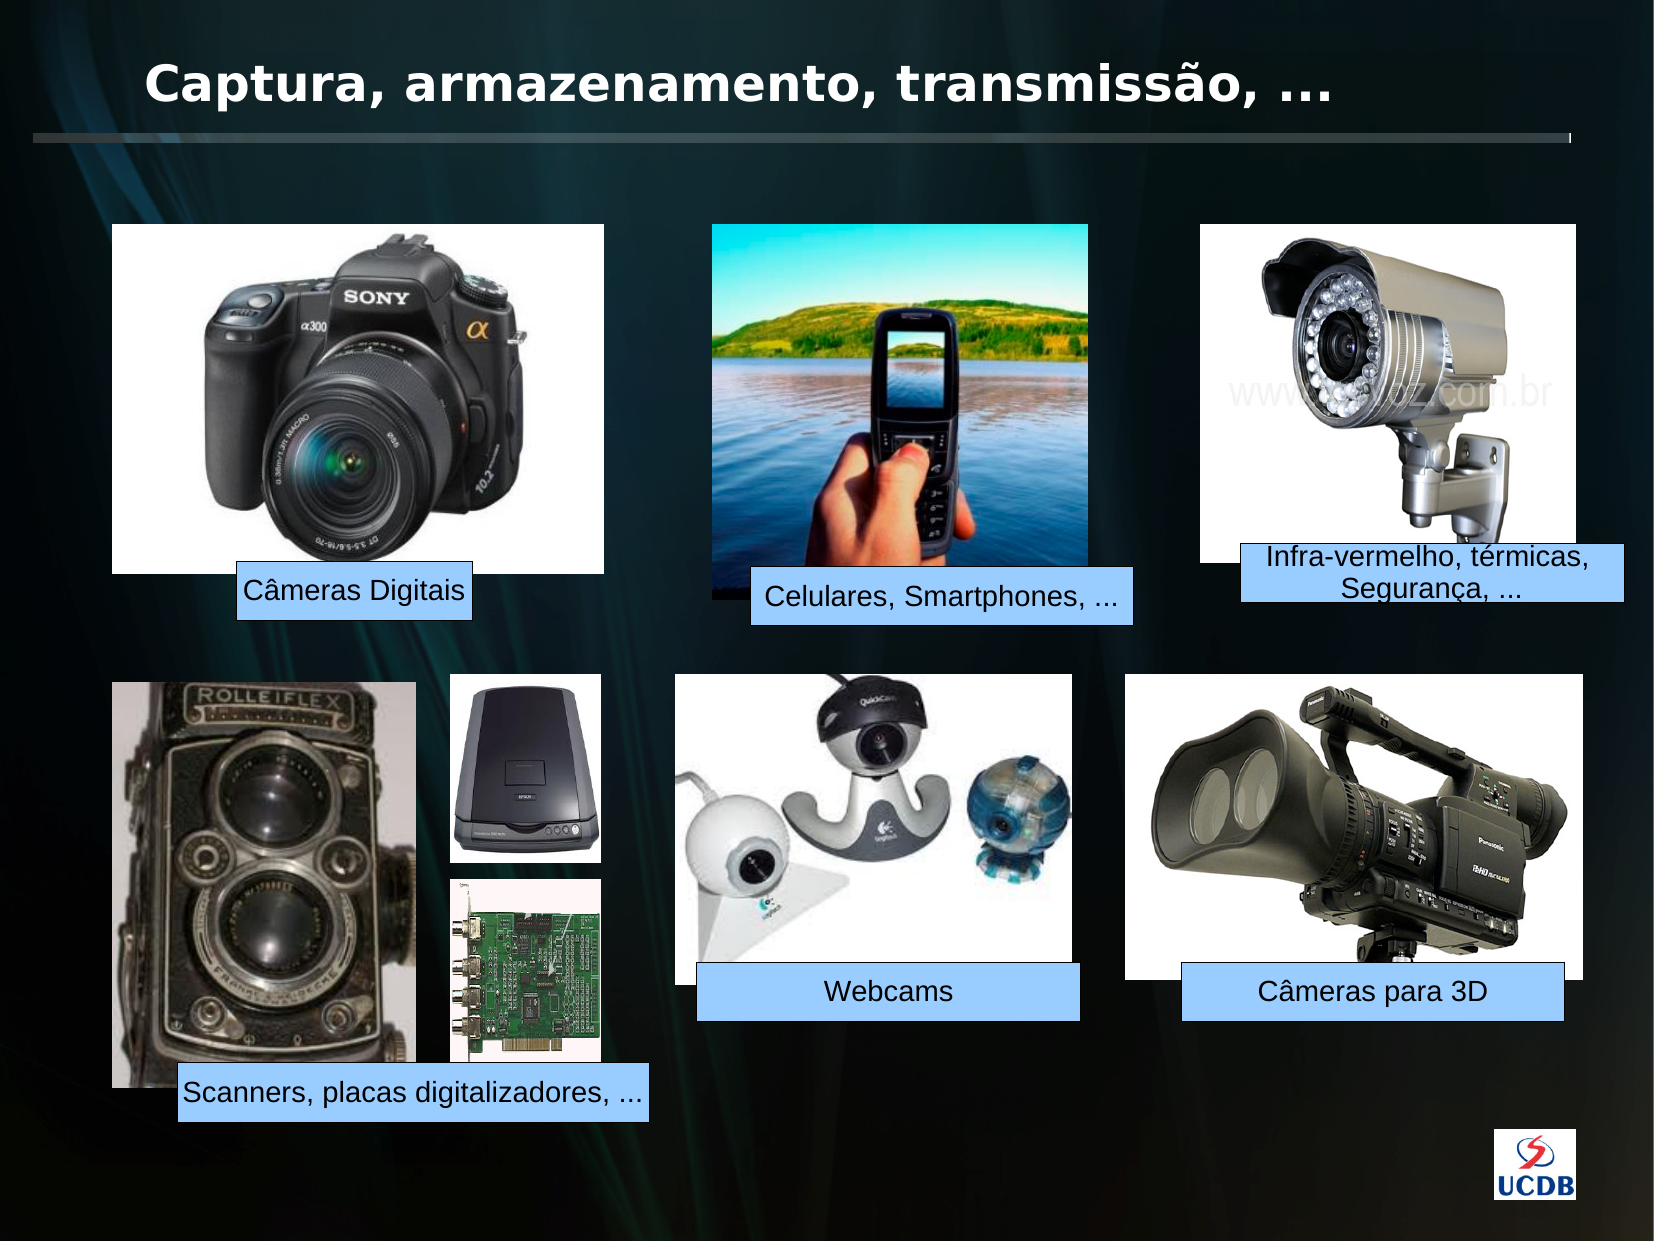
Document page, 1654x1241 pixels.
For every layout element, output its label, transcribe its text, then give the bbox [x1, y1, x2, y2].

text_box Câmeras Digitais [236, 561, 473, 621]
text_box Câmeras para 3D [1181, 962, 1565, 1022]
text_box Webcams [696, 962, 1081, 1022]
text_box Celulares, Smartphones, ... [750, 566, 1134, 626]
text_box Captura, armazenamento, transmissão, ... [129, 45, 1351, 119]
text_box Scanners, placas digitalizadores, ... [177, 1062, 650, 1123]
picture [0, 0, 1654, 1241]
text_box Infra-vermelho, térmicas, Segurança, ... [1240, 543, 1625, 603]
